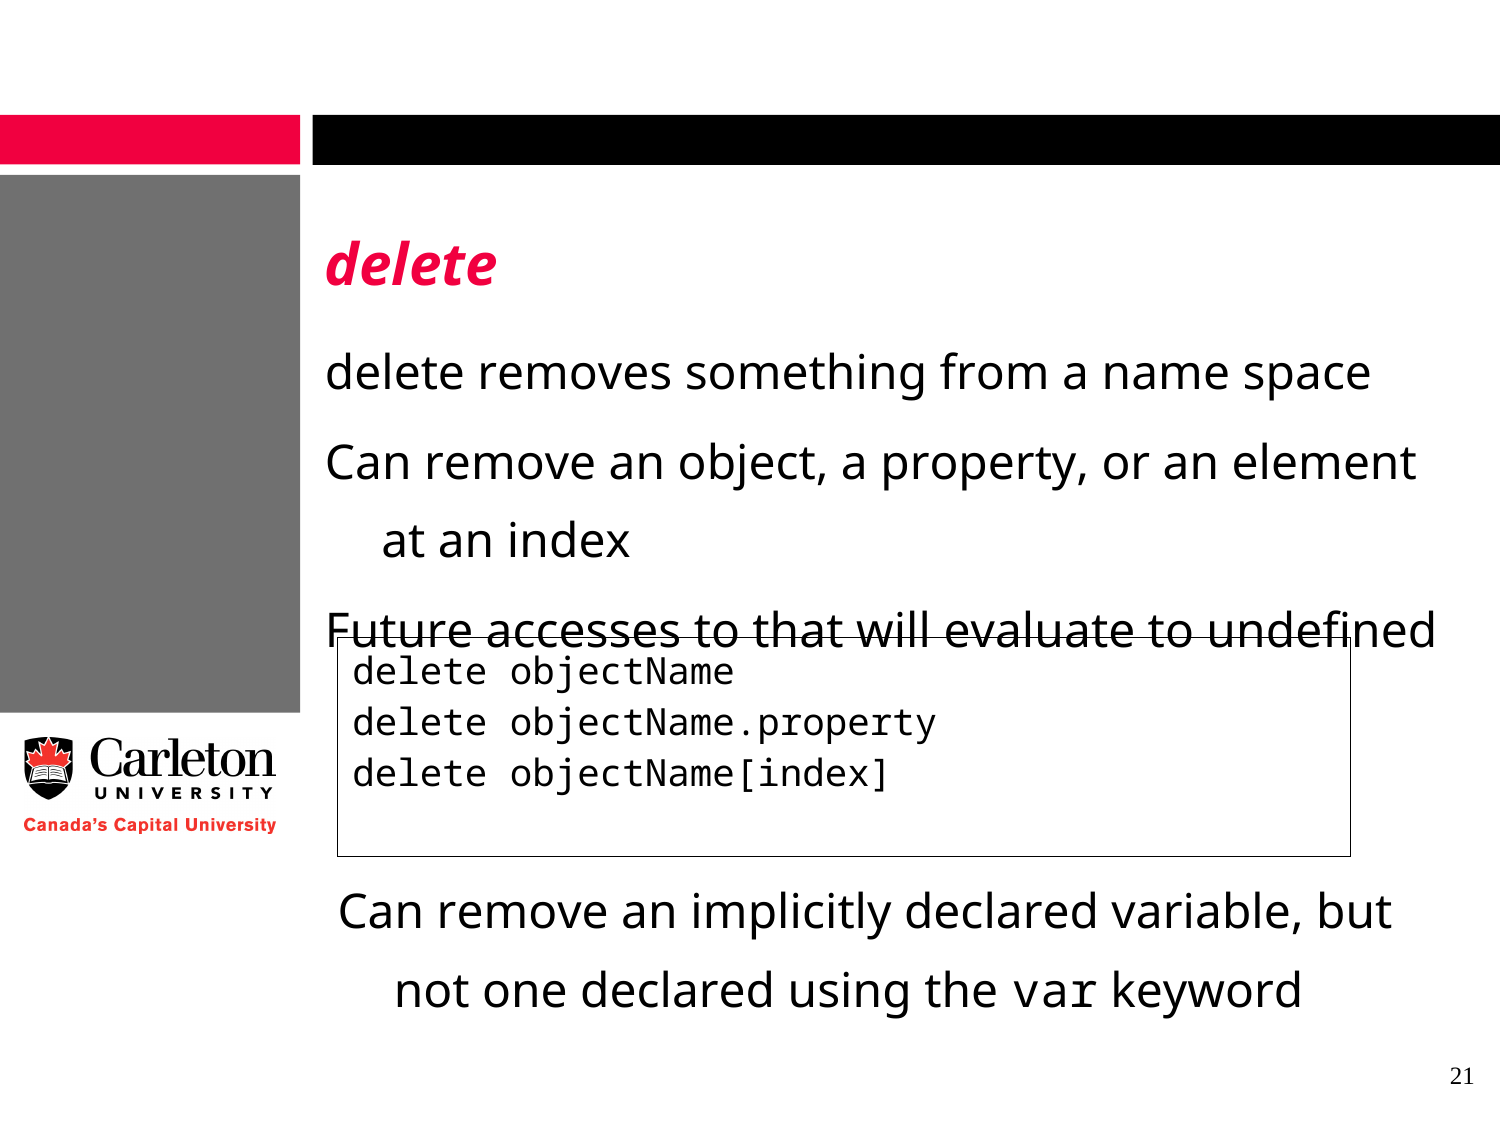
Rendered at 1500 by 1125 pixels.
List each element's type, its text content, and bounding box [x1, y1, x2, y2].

list delete removes something from a name space Can remove an object, a property, or an element at an index Future accesses to that will evaluate to undefined [324, 324, 1450, 1036]
text_box delete objectName delete objectName.property delete objectName[index] [337, 637, 1351, 834]
list Can remove an implicitly declared variable, but not one declared using the var keyword [337, 864, 1463, 1051]
picture [24, 737, 276, 834]
title delete [324, 194, 1450, 324]
